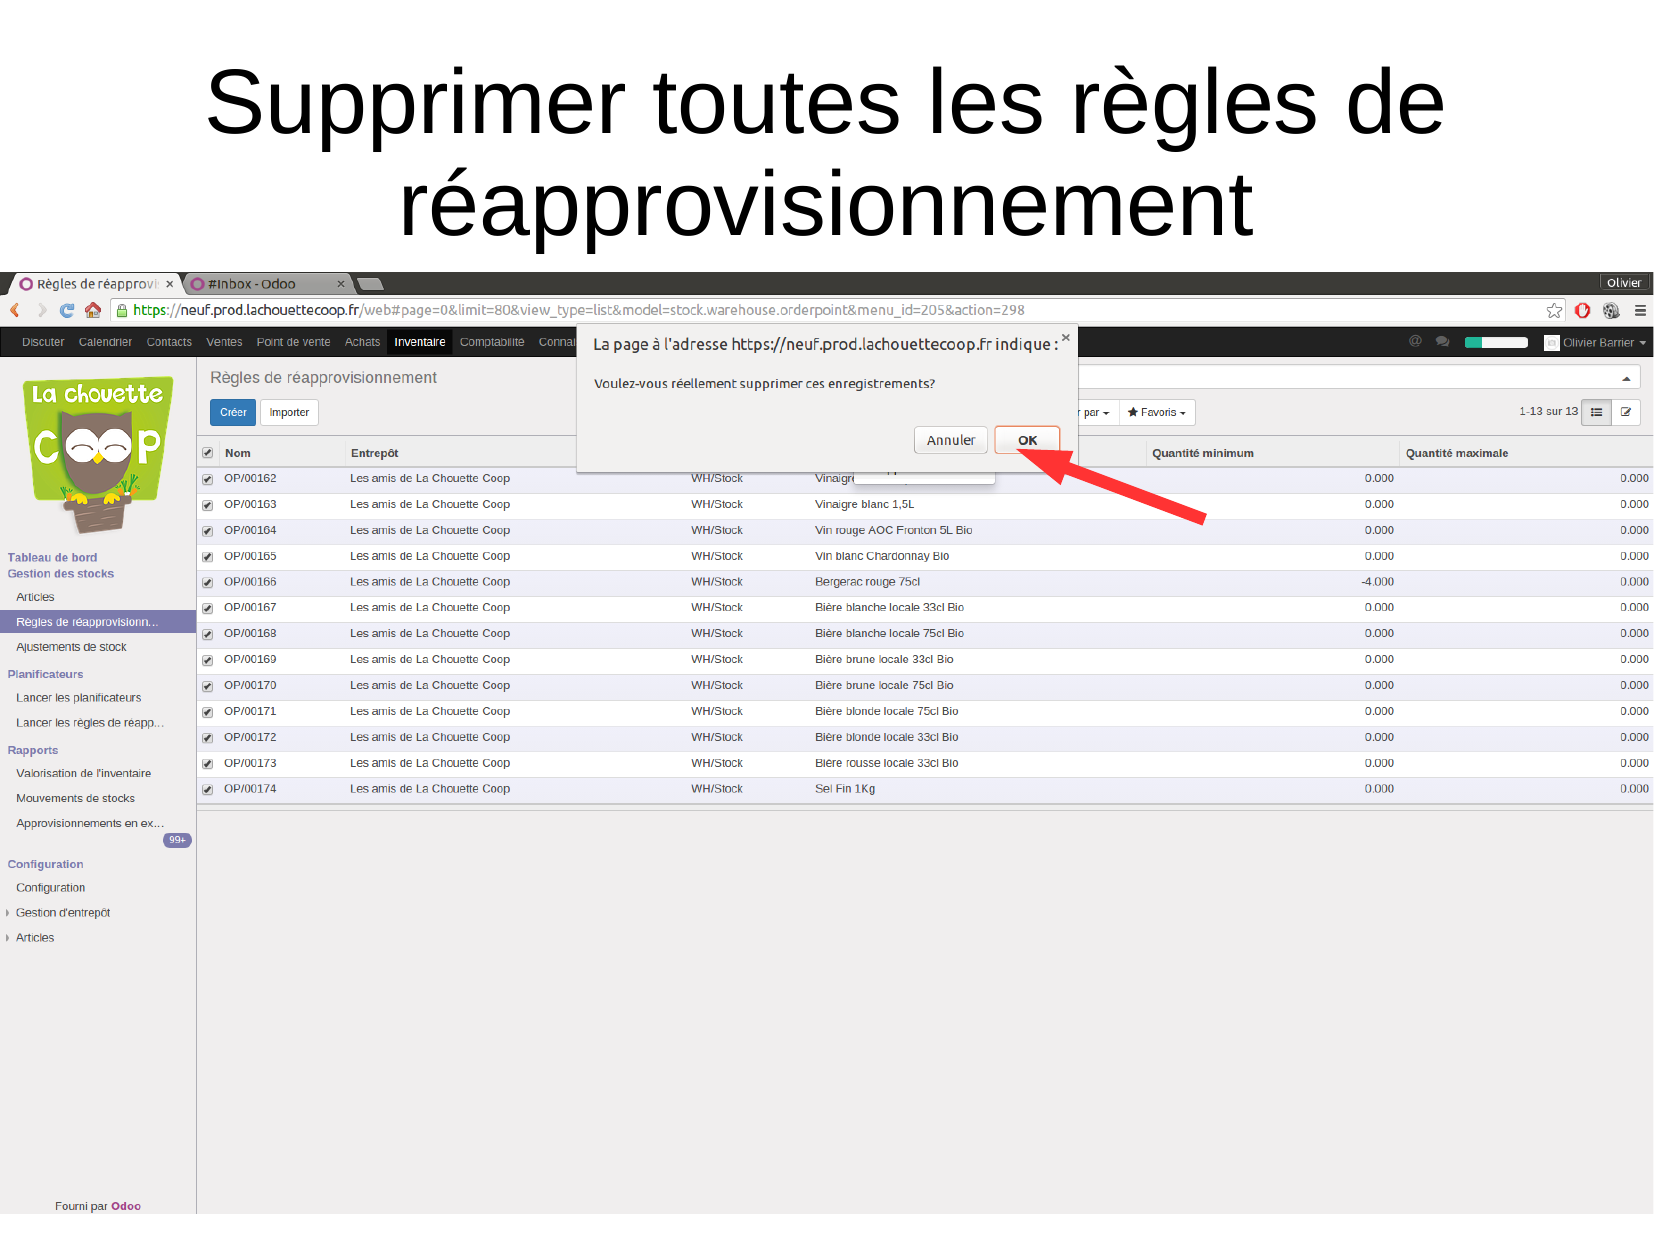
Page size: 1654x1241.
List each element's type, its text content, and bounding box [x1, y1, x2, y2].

picture [0, 272, 1654, 1214]
title Supprimer toutes les règles de réapprovisionnement [82, 49, 1571, 257]
